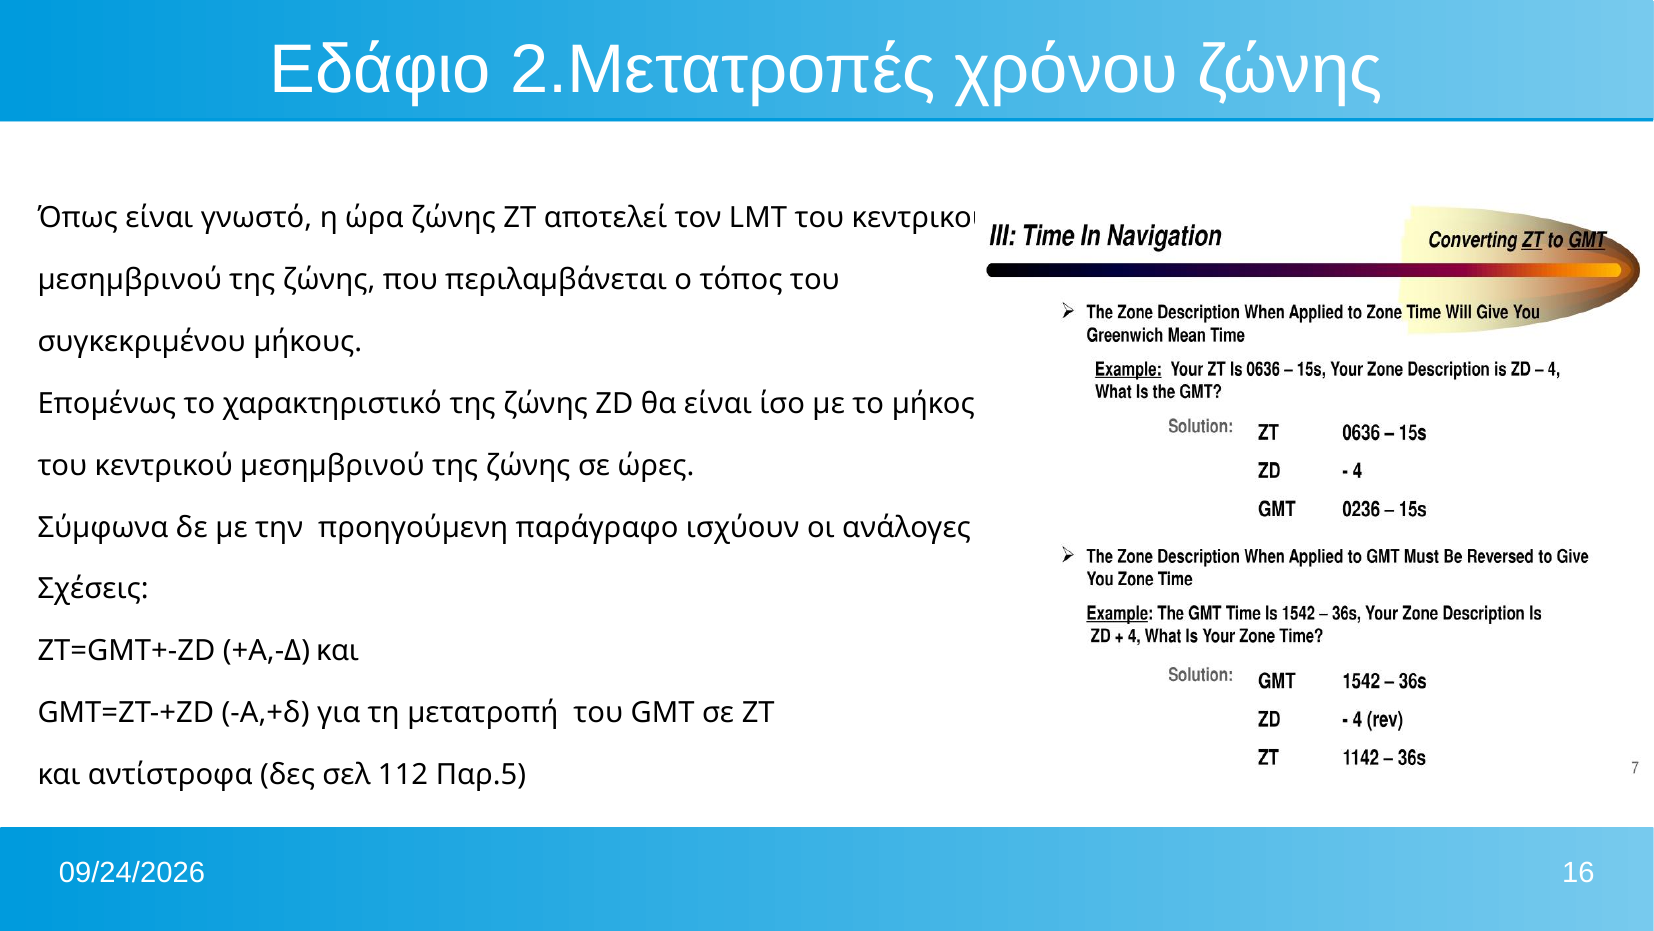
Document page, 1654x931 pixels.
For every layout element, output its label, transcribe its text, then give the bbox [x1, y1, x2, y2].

title Εδάφιο 2.Μετατροπές χρόνου ζώνης [59, 29, 1595, 108]
list Όπως είναι γνωστό, η ώρα ζώνης ΖΤ αποτελεί τον LΜΤ του κεντρικού μεσημβρινού της ζώνης, που περιλαμβάνεται ο τόπος του συγκεκριμένου μήκους. Επομένως το χαρακτηριστικό της ζώνης ZD θα είναι ίσο με το μήκος του κεντρικού μεσημβρινού της ζώνης σε ώρες. Σύμφωνα δε με την προηγούμενη παράγραφο ισχύουν οι ανάλογες Σχέσεις: ZT=GMT+-ZD (+A,-Δ) και GMT=ZT-+ZD (-Α,+δ) για τη μετατροπή του GΜT σε ΖΤ και αντίστροφα (δες σελ 112 Παρ.5) [37, 150, 1613, 826]
picture [975, 149, 1651, 788]
